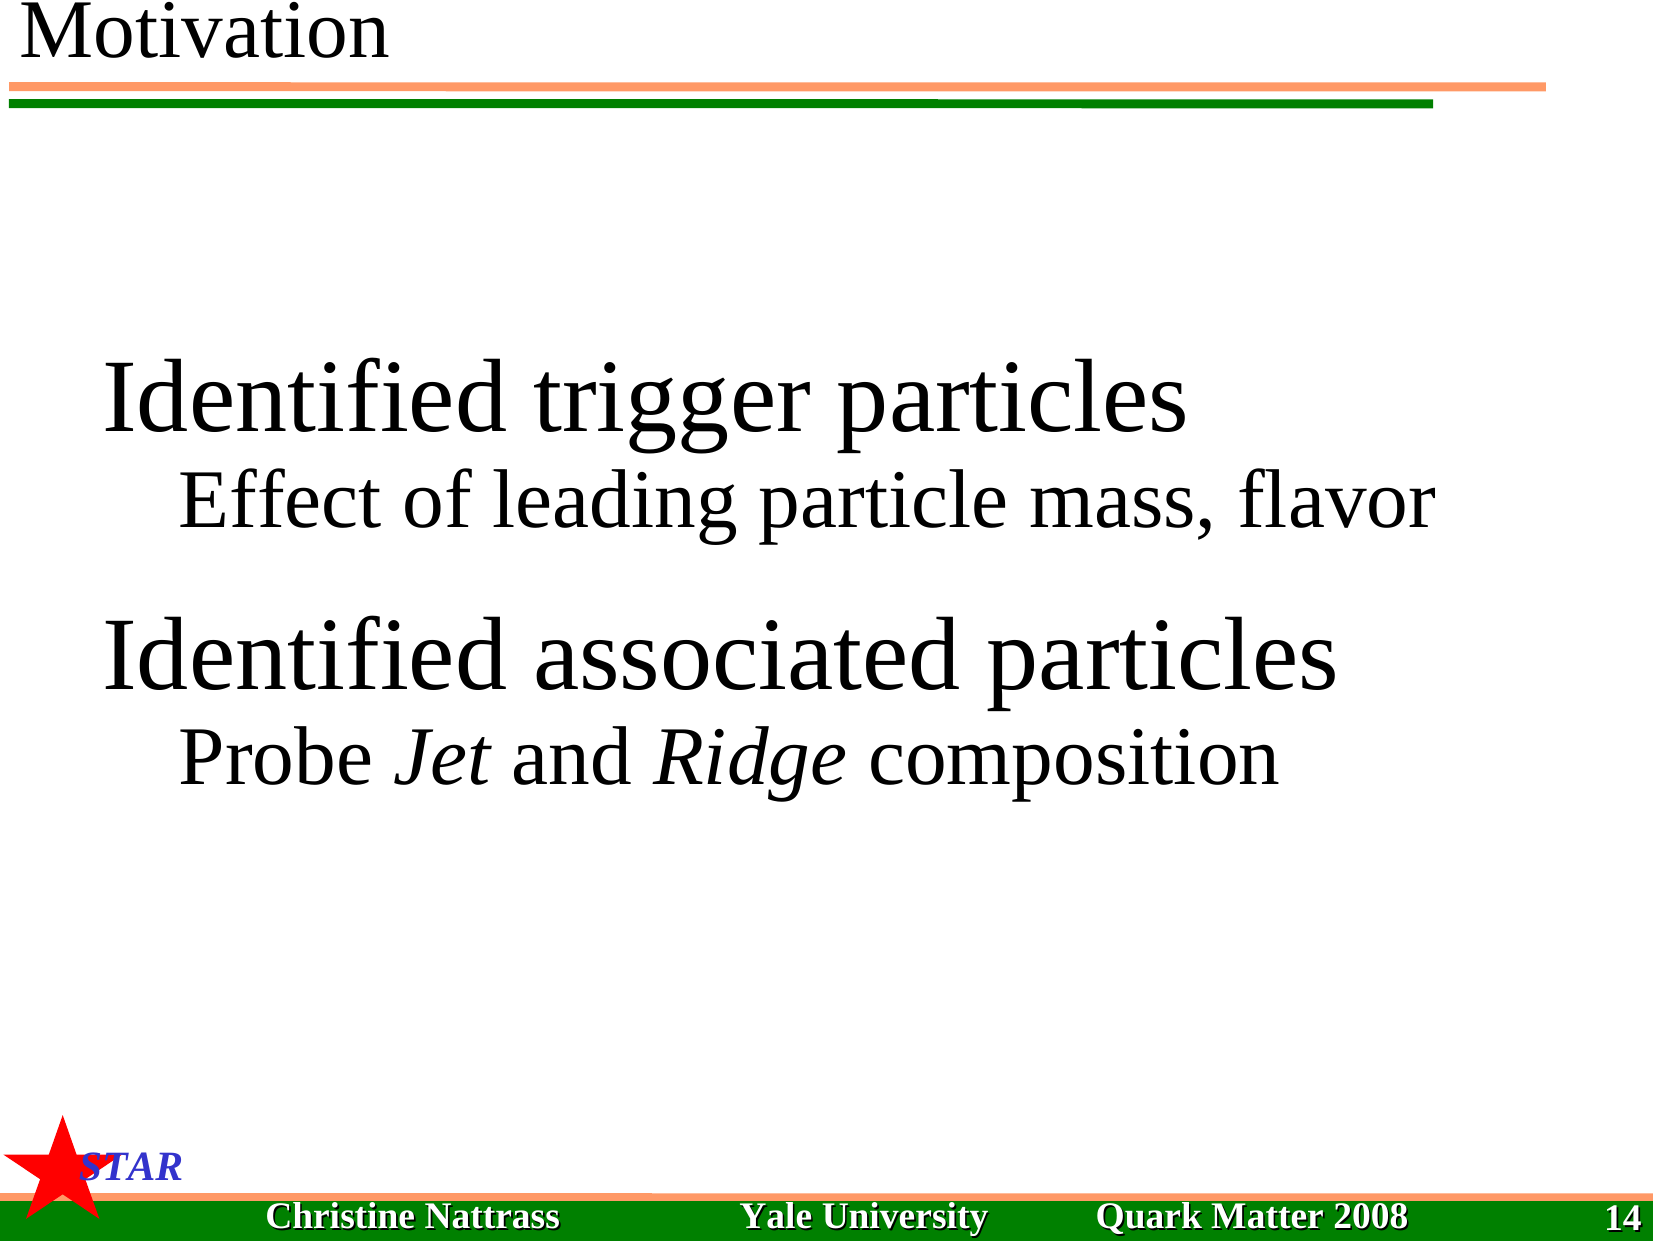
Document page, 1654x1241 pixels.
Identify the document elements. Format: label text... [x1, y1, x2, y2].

list Identified trigger particles Effect of leading particle mass, flavor Identified associated particles Probe Jet and Ridge composition [85, 369, 1591, 863]
title Motivation [19, 0, 1635, 108]
